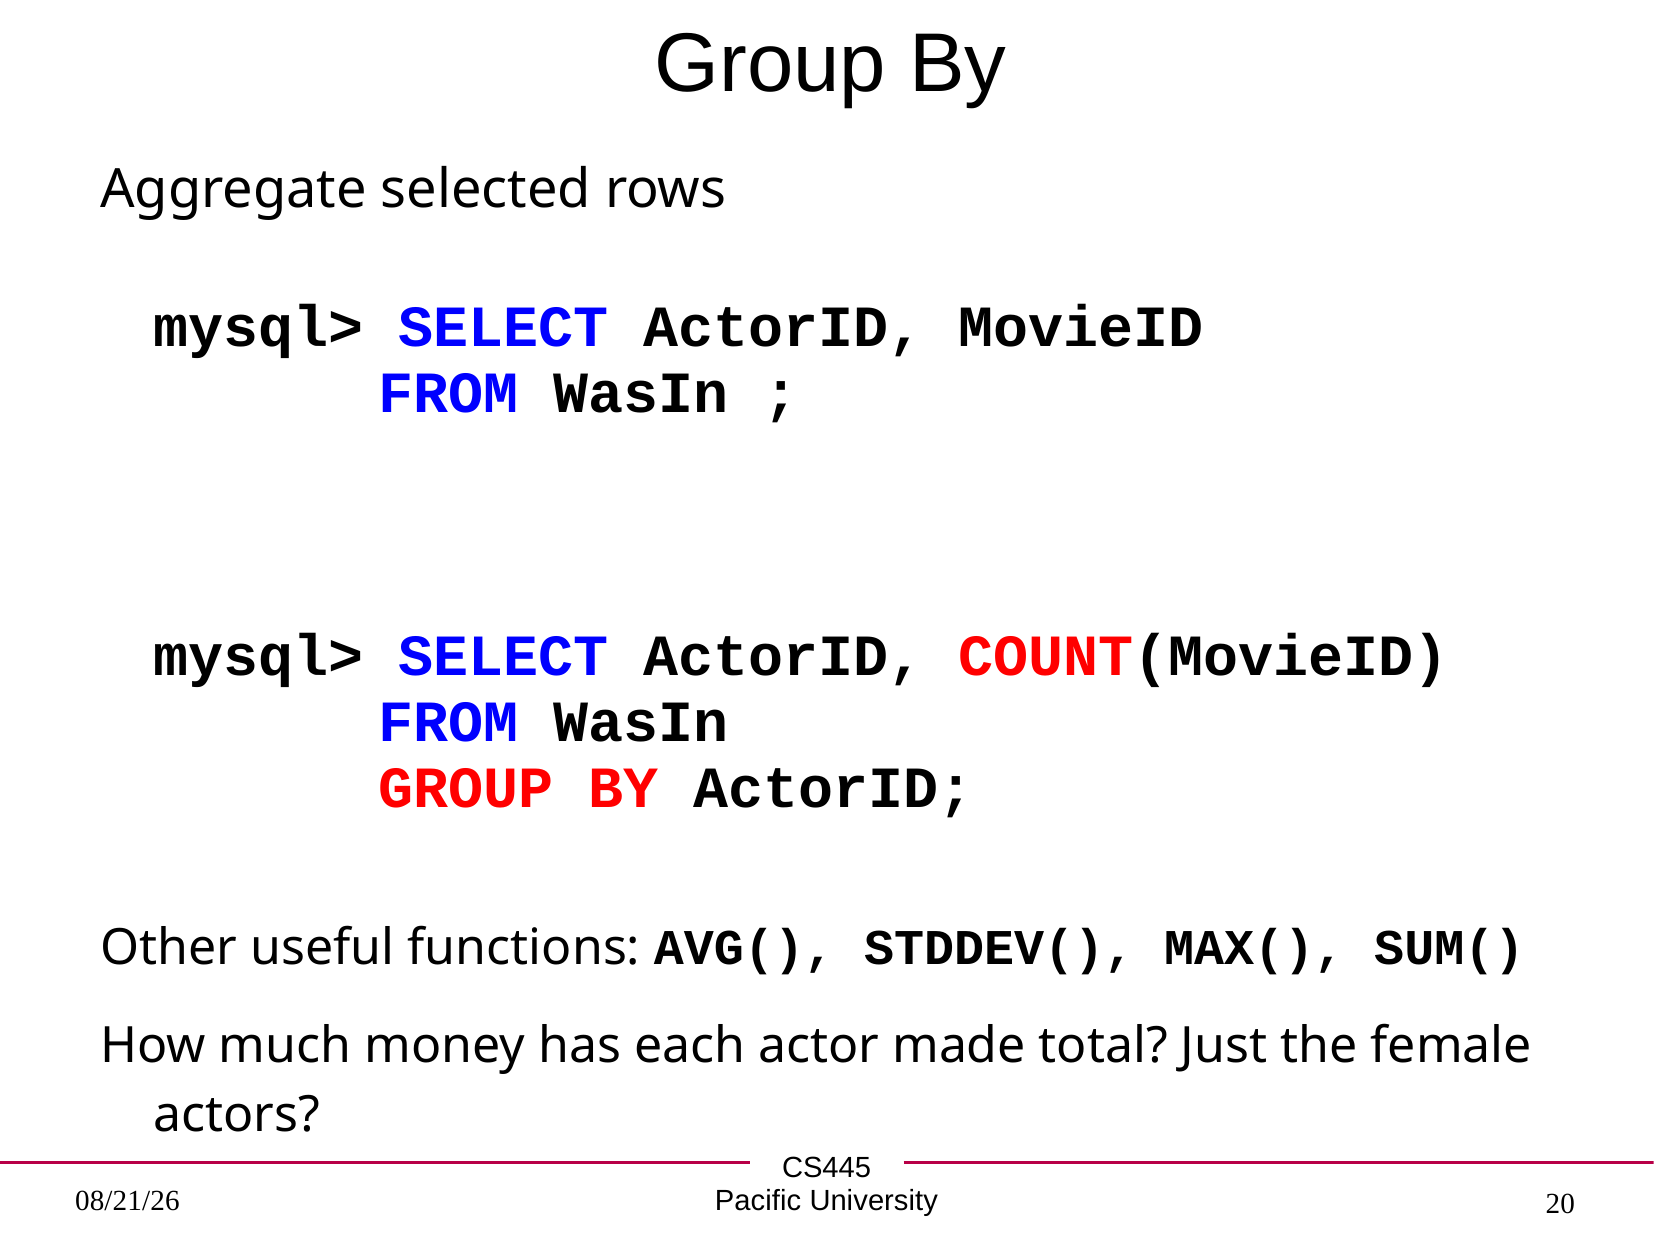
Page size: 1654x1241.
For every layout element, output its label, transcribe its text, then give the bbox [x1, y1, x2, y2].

title Group By [86, 15, 1576, 109]
list Aggregate selected rows mysql> SELECT ActorID, MovieID FROM WasIn ; mysql> SELECT ActorID, COUNT(MovieID) FROM WasIn GROUP BY ActorID; Other useful functions: AVG(), STDDEV(), MAX(), SUM() How much money has each actor made total? Just the female actors? [82, 150, 1613, 1111]
